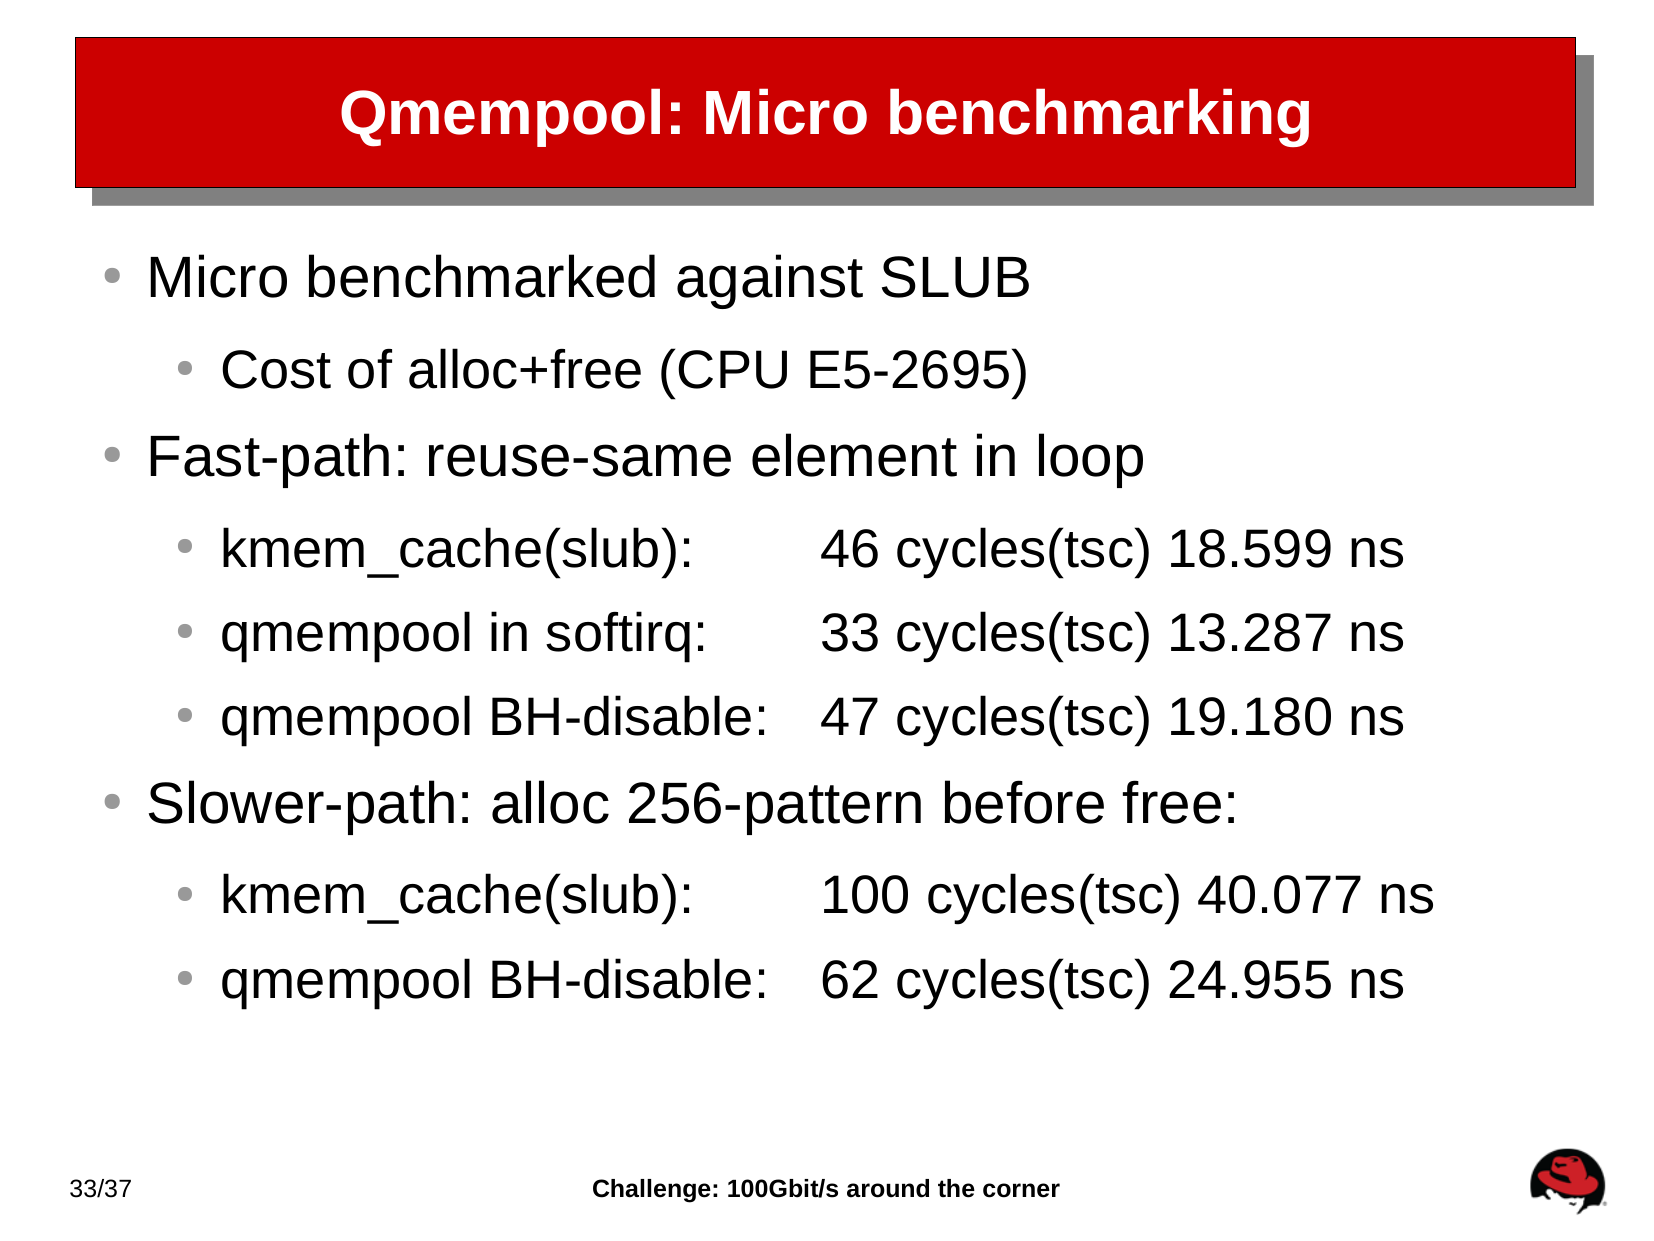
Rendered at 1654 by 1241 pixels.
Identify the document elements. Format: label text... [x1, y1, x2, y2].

list Micro benchmarked against SLUB Cost of alloc+free (CPU E5-2695) Fast-path: reuse-same element in loop kmem_cache(slub): 46 cycles(tsc) 18.599 ns qmempool in softirq: 33 cycles(tsc) 13.287 ns qmempool BH-disable: 47 cycles(tsc) 19.180 ns Slower-path: alloc 256-pattern before free: kmem_cache(slub): 100 cycles(tsc) 40.077 ns qmempool BH-disable: 62 cycles(tsc) 24.955 ns [86, 244, 1576, 1039]
picture [1529, 1146, 1613, 1224]
text_box [82, 37, 1571, 203]
